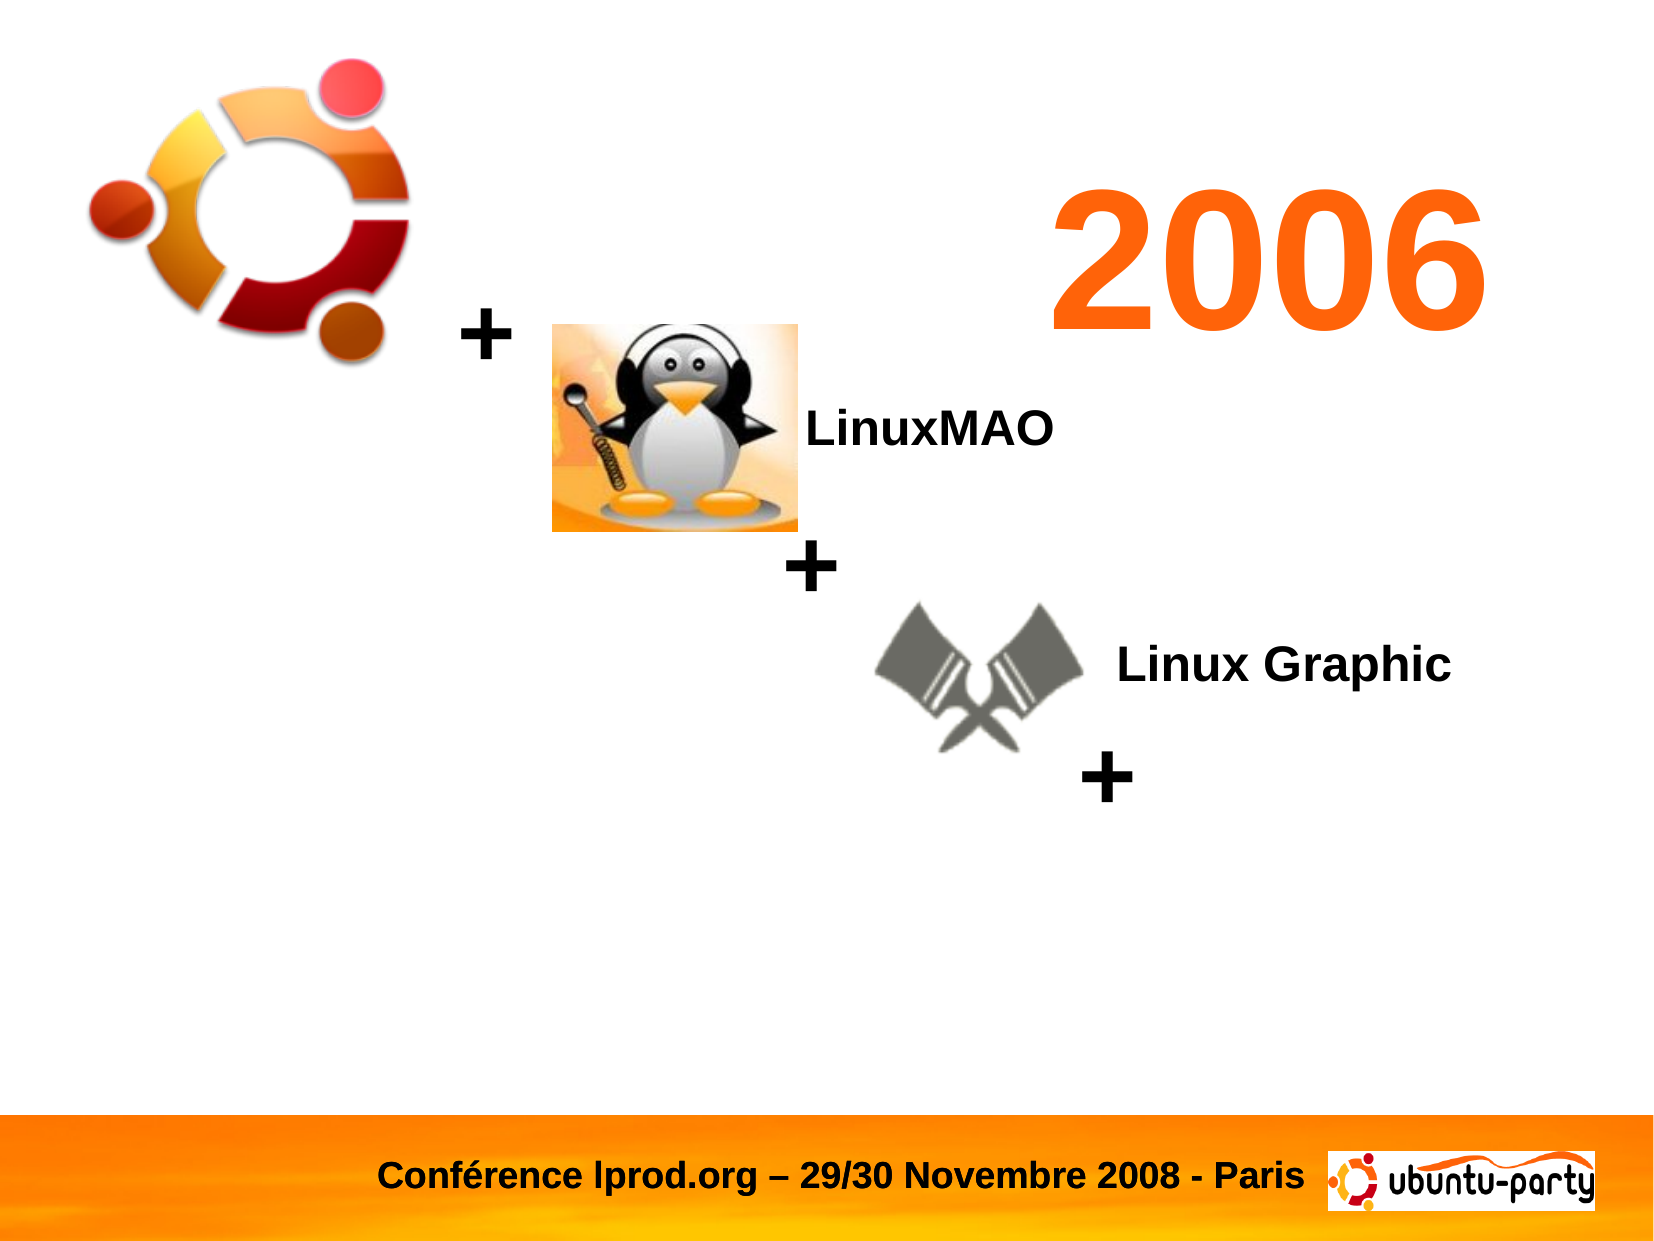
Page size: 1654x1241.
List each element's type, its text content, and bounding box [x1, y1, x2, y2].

picture [856, 560, 1093, 798]
picture [85, 58, 414, 370]
text_box LinuxMAO [738, 393, 1123, 473]
text_box Conférence lprod.org – 29/30 Novembre 2008 - Paris [295, 1147, 1388, 1211]
text_box 2006 [944, 141, 1595, 414]
text_box + [413, 269, 562, 414]
picture [0, 1115, 1654, 1241]
text_box Linux Graphic [1092, 629, 1477, 709]
text_box + [738, 501, 886, 646]
text_box + [1033, 712, 1182, 857]
picture [552, 324, 798, 532]
